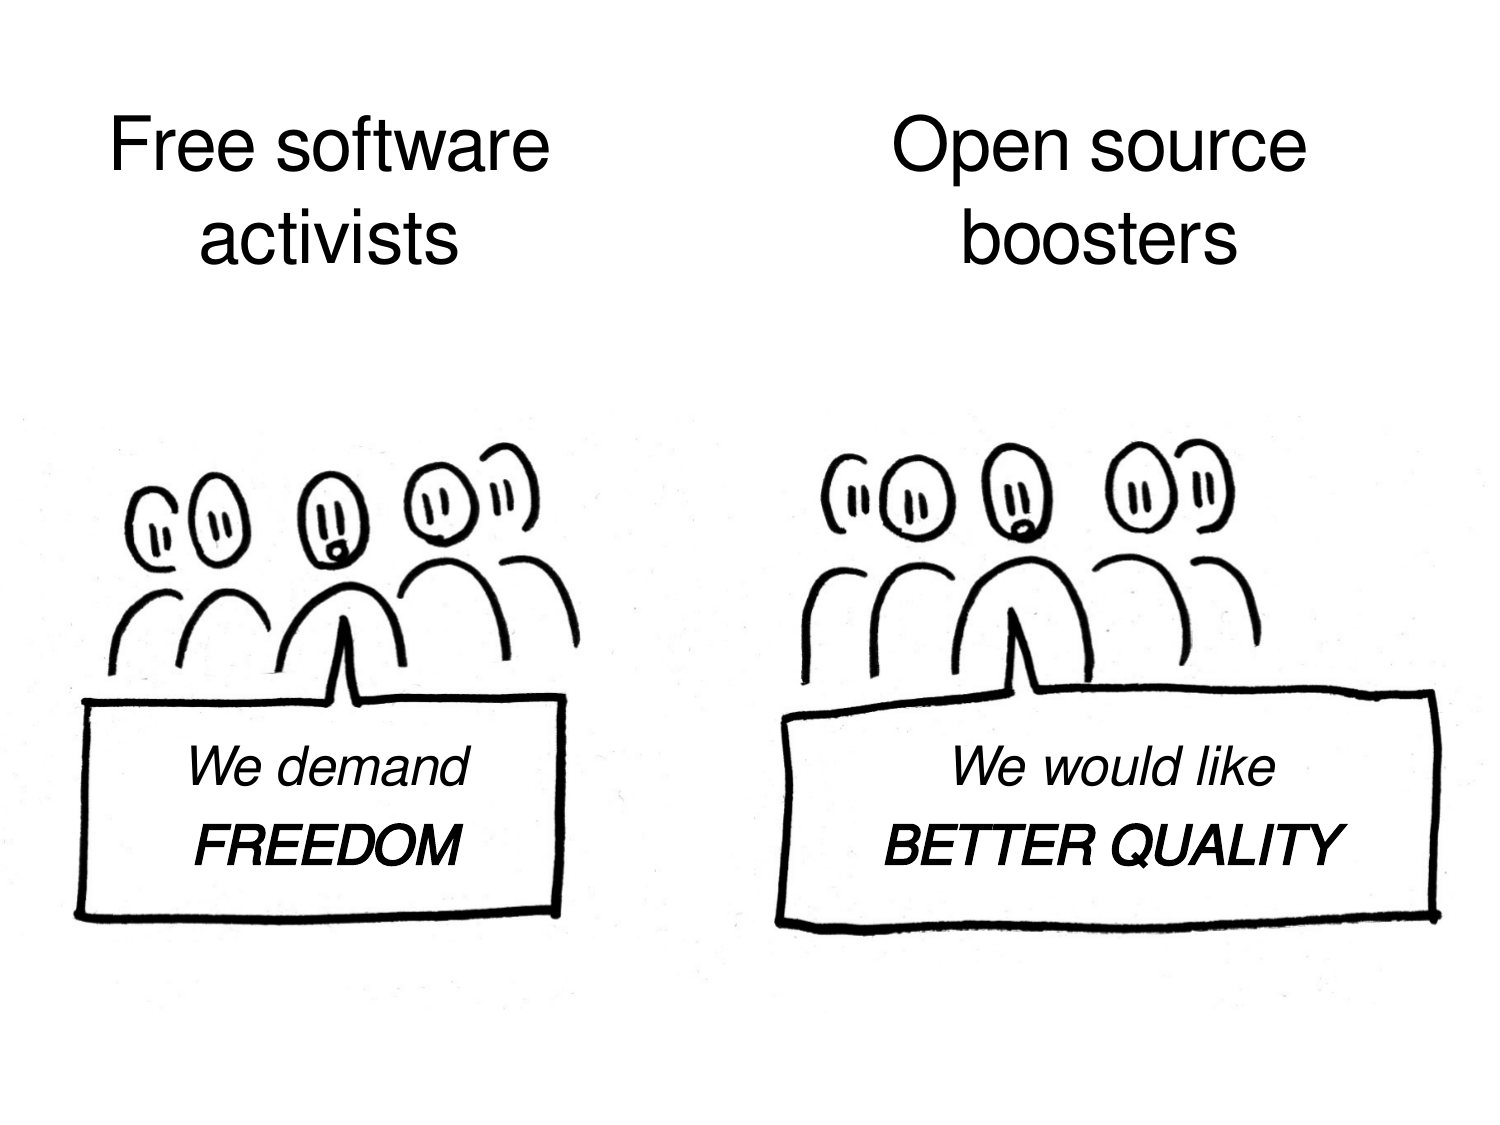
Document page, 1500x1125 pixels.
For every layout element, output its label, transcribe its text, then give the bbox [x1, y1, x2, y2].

picture [0, 408, 1500, 1012]
text_box We would like BETTER QUALITY [779, 685, 1441, 934]
text_box Open source boosters [744, 93, 1456, 274]
text_box Free software activists [0, 93, 661, 274]
text_box We demand FREEDOM [82, 696, 567, 922]
